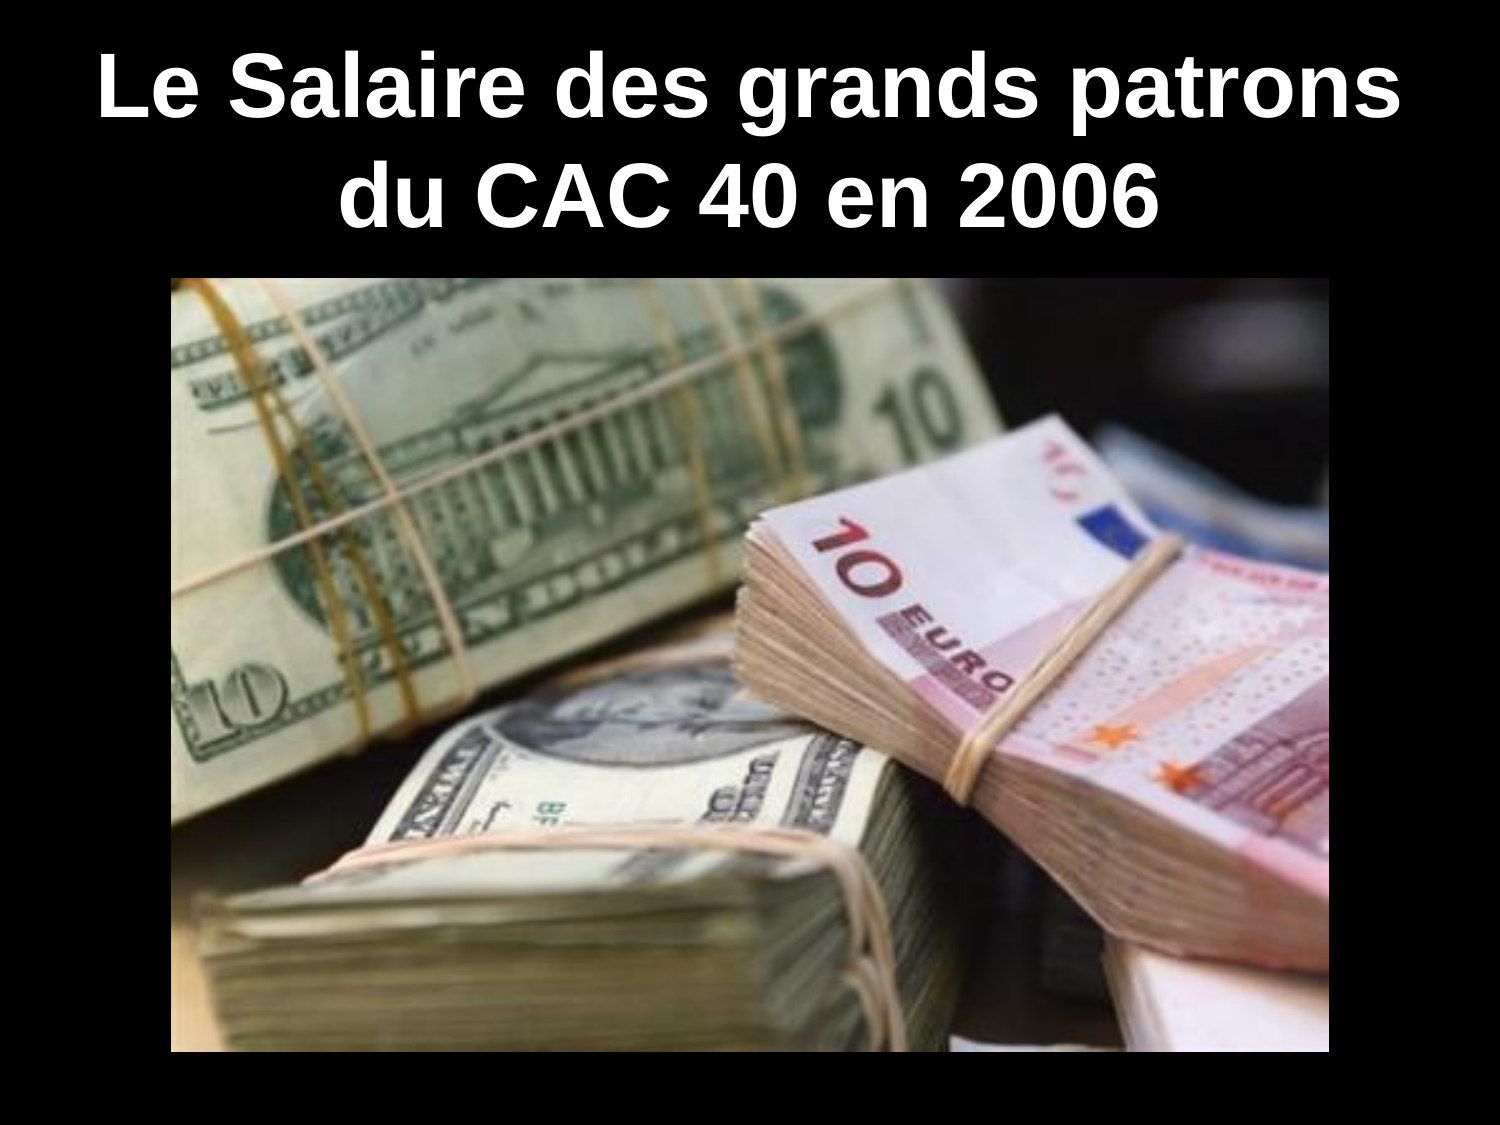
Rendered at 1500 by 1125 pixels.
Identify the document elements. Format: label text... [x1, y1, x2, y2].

picture [171, 278, 1329, 1052]
title Le Salaire des grands patrons du CAC 40 en 2006 [0, 0, 1500, 272]
